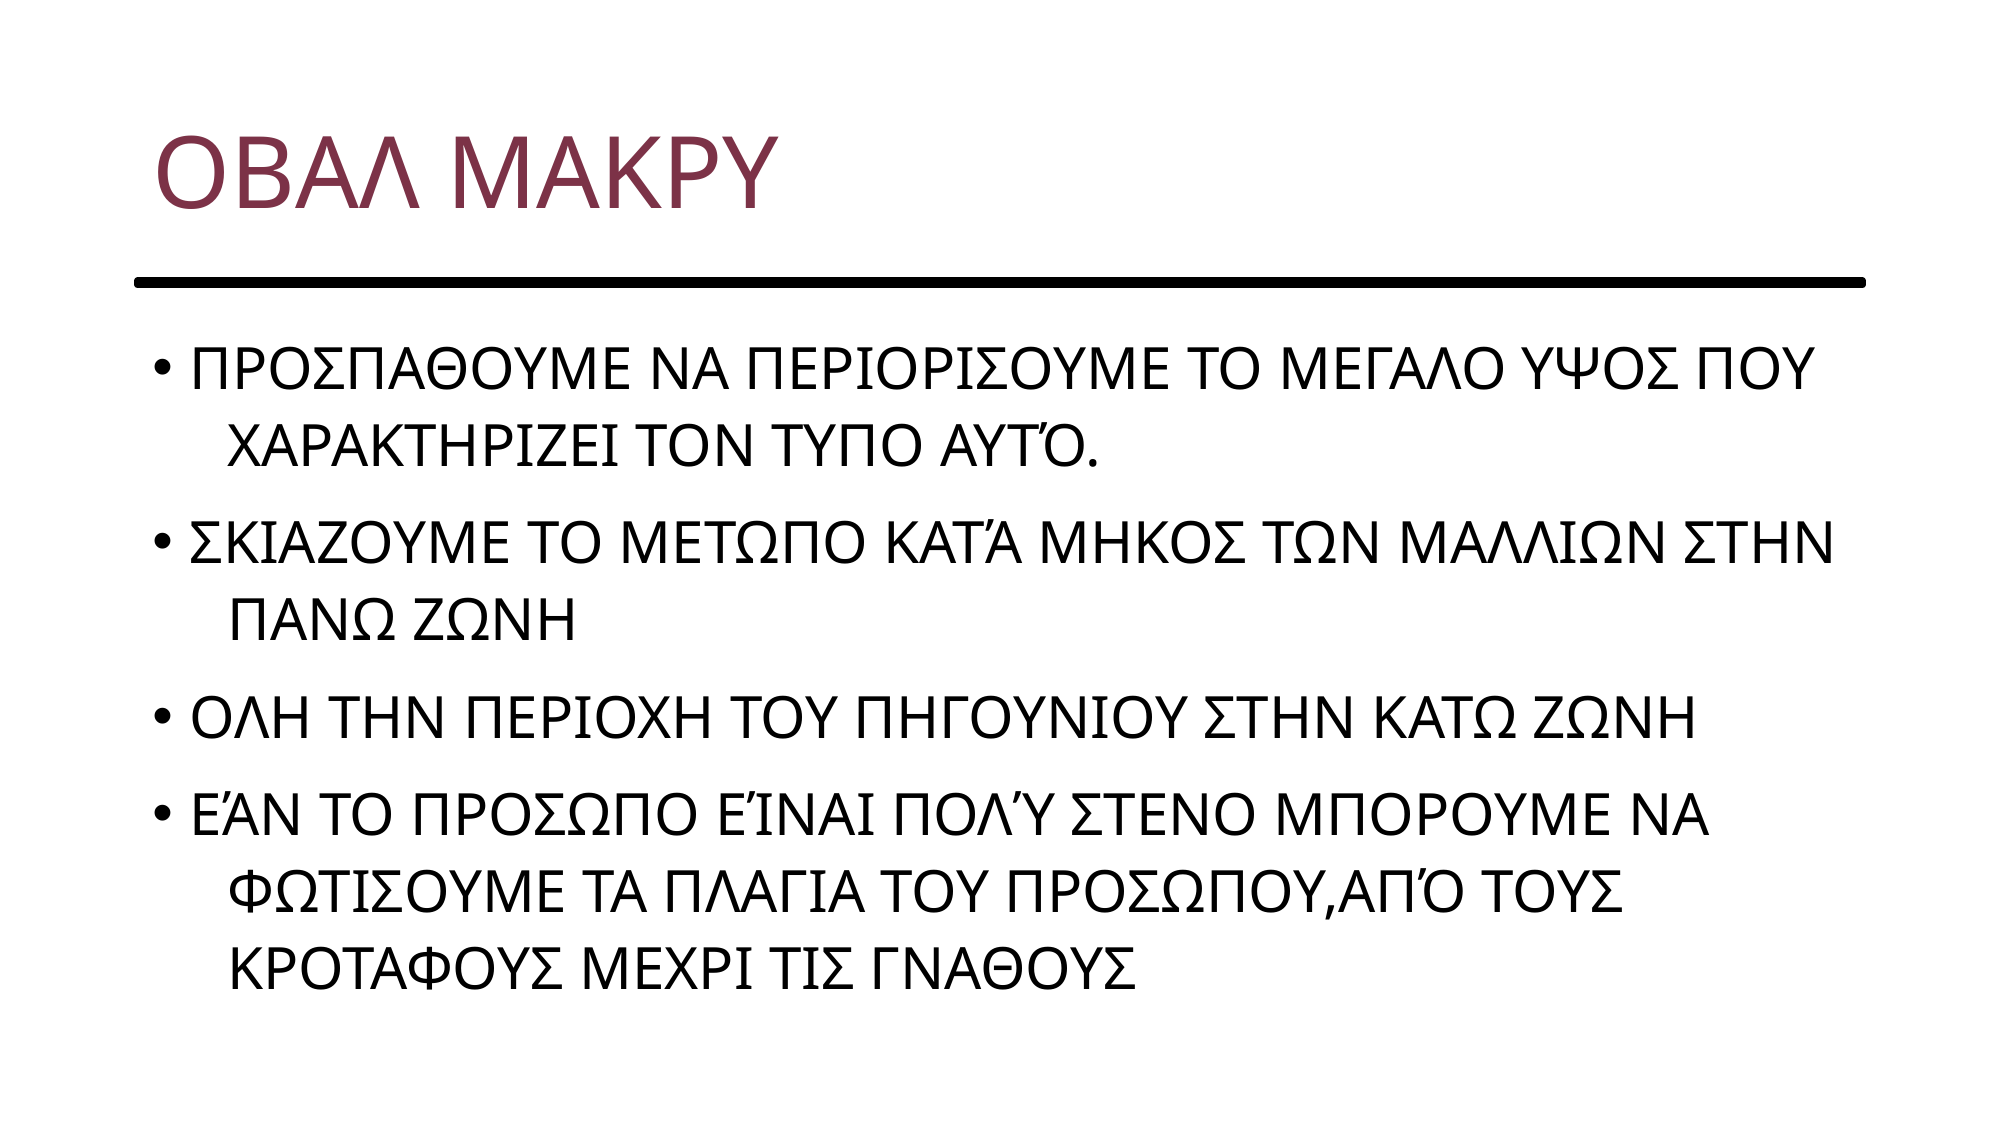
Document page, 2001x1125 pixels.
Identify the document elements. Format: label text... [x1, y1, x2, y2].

list ΠΡΟΣΠΑΘΟΥΜΕ ΝΑ ΠΕΡΙΟΡΙΣΟΥΜΕ ΤΟ ΜΕΓΑΛΟ ΥΨΟΣ ΠΟΥ ΧΑΡΑΚΤΗΡΙΖΕΙ ΤΟΝ ΤΥΠΟ ΑΥΤΌ. ΣΚΙΑΖΟΥΜΕ ΤΟ ΜΕΤΩΠΟ ΚΑΤΆ ΜΗΚΟΣ ΤΩΝ ΜΑΛΛΙΩΝ ΣΤΗΝ ΠΑΝΩ ΖΩΝΗ ΟΛΗ ΤΗΝ ΠΕΡΙΟΧΗ ΤΟΥ ΠΗΓΟΥΝΙΟΥ ΣΤΗΝ ΚΑΤΩ ΖΩΝΗ ΕΆΝ ΤΟ ΠΡΟΣΩΠΟ ΕΊΝΑΙ ΠΟΛΎ ΣΤΕΝΟ ΜΠΟΡΟΥΜΕ ΝΑ ΦΩΤΙΣΟΥΜΕ ΤΑ ΠΛΑΓΙΑ ΤΟΥ ΠΡΟΣΩΠΟΥ,ΑΠΌ ΤΟΥΣ ΚΡΟΤΑΦΟΥΣ ΜΕΧΡΙ ΤΙΣ ΓΝΑΘΟΥΣ [137, 316, 1863, 1014]
title ΟΒΑΛ ΜΑΚΡΥ [137, 59, 1863, 278]
